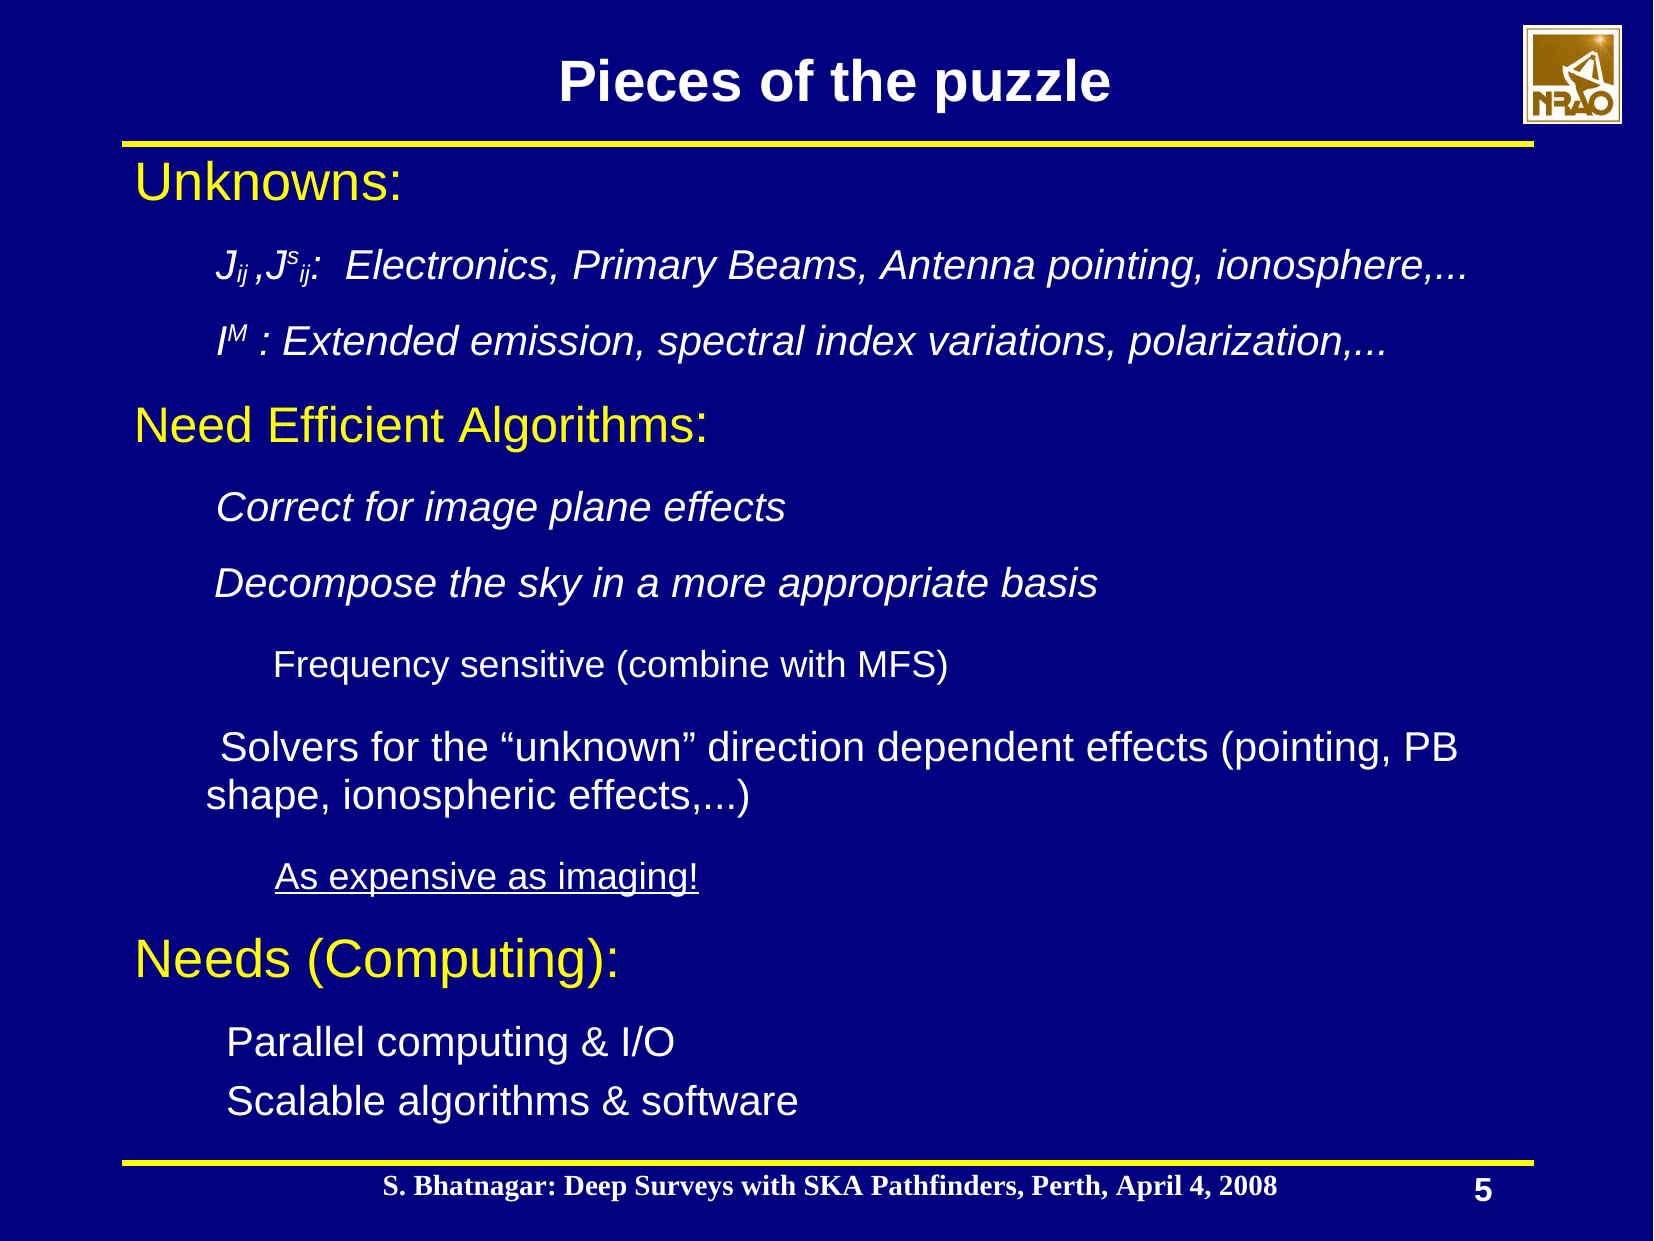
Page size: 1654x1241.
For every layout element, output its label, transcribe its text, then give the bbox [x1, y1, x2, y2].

title Pieces of the puzzle [121, 26, 1533, 136]
picture [1523, 25, 1622, 124]
list Unknowns: Jij ,Jsij: Electronics, Primary Beams, Antenna pointing, ionosphere,... IM : Extended emission, spectral index variations, polarization,... Need Efficient Algorithms: Correct for image plane effects Decompose the sky in a more appropriate basis Frequency sensitive (combine with MFS) Solvers for the “unknown” direction dependent effects (pointing, PB shape, ionospheric effects,...) As expensive as imaging! Needs (Computing): Parallel computing & I/O Scalable algorithms & software [119, 151, 1532, 1141]
